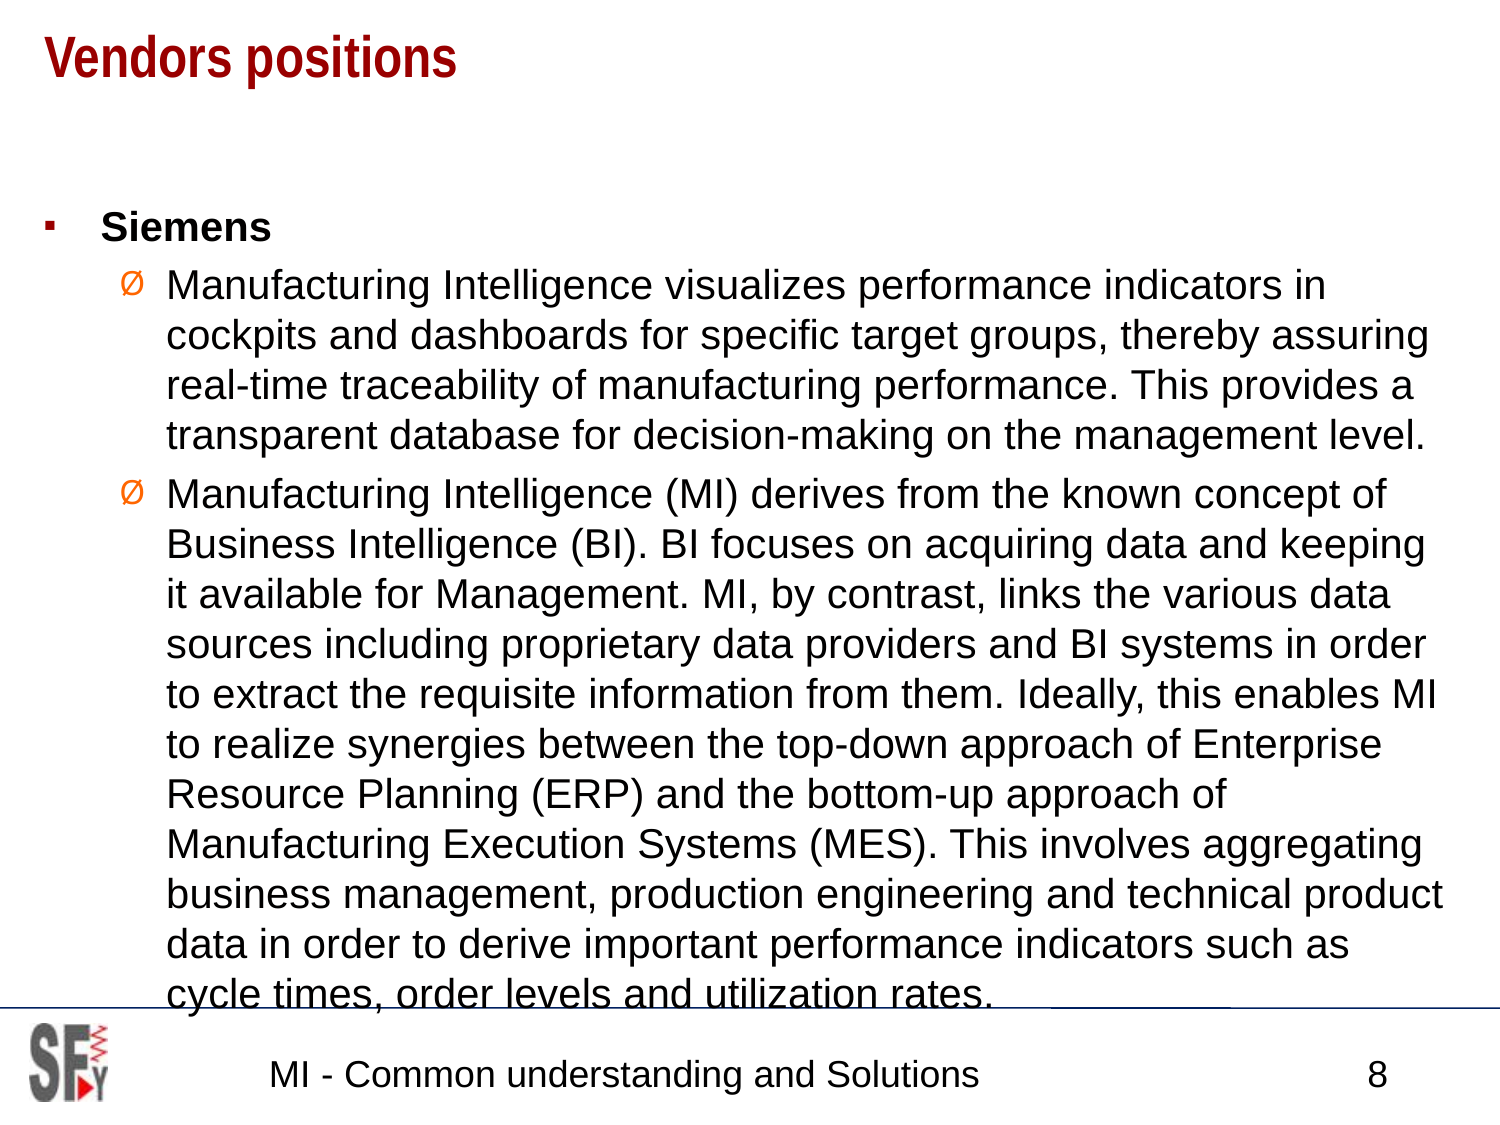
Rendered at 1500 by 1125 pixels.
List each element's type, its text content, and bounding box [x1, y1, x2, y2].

list Siemens Manufacturing Intelligence visualizes performance indicators in cockpits and dashboards for specific target groups, thereby assuring real-time traceability of manufacturing performance. This provides a transparent database for decision-making on the management level. Manufacturing Intelligence (MI) derives from the known concept of Business Intelligence (BI). BI focuses on acquiring data and keeping it available for Management. MI, by contrast, links the various data sources including proprietary data providers and BI systems in order to extract the requisite information from them. Ideally, this enables MI to realize synergies between the top-down approach of Enterprise Resource Planning (ERP) and the bottom-up approach of Manufacturing Execution Systems (MES). This involves aggregating business management, production engineering and technical product data in order to derive important performance indicators such as cycle times, order levels and utilization rates. [29, 184, 1471, 988]
footer MI - Common understanding and Solutions [253, 1034, 1336, 1103]
slide_number <numéro> [1352, 1034, 1490, 1103]
picture [29, 1023, 108, 1102]
title Vendors positions [29, 12, 1471, 138]
